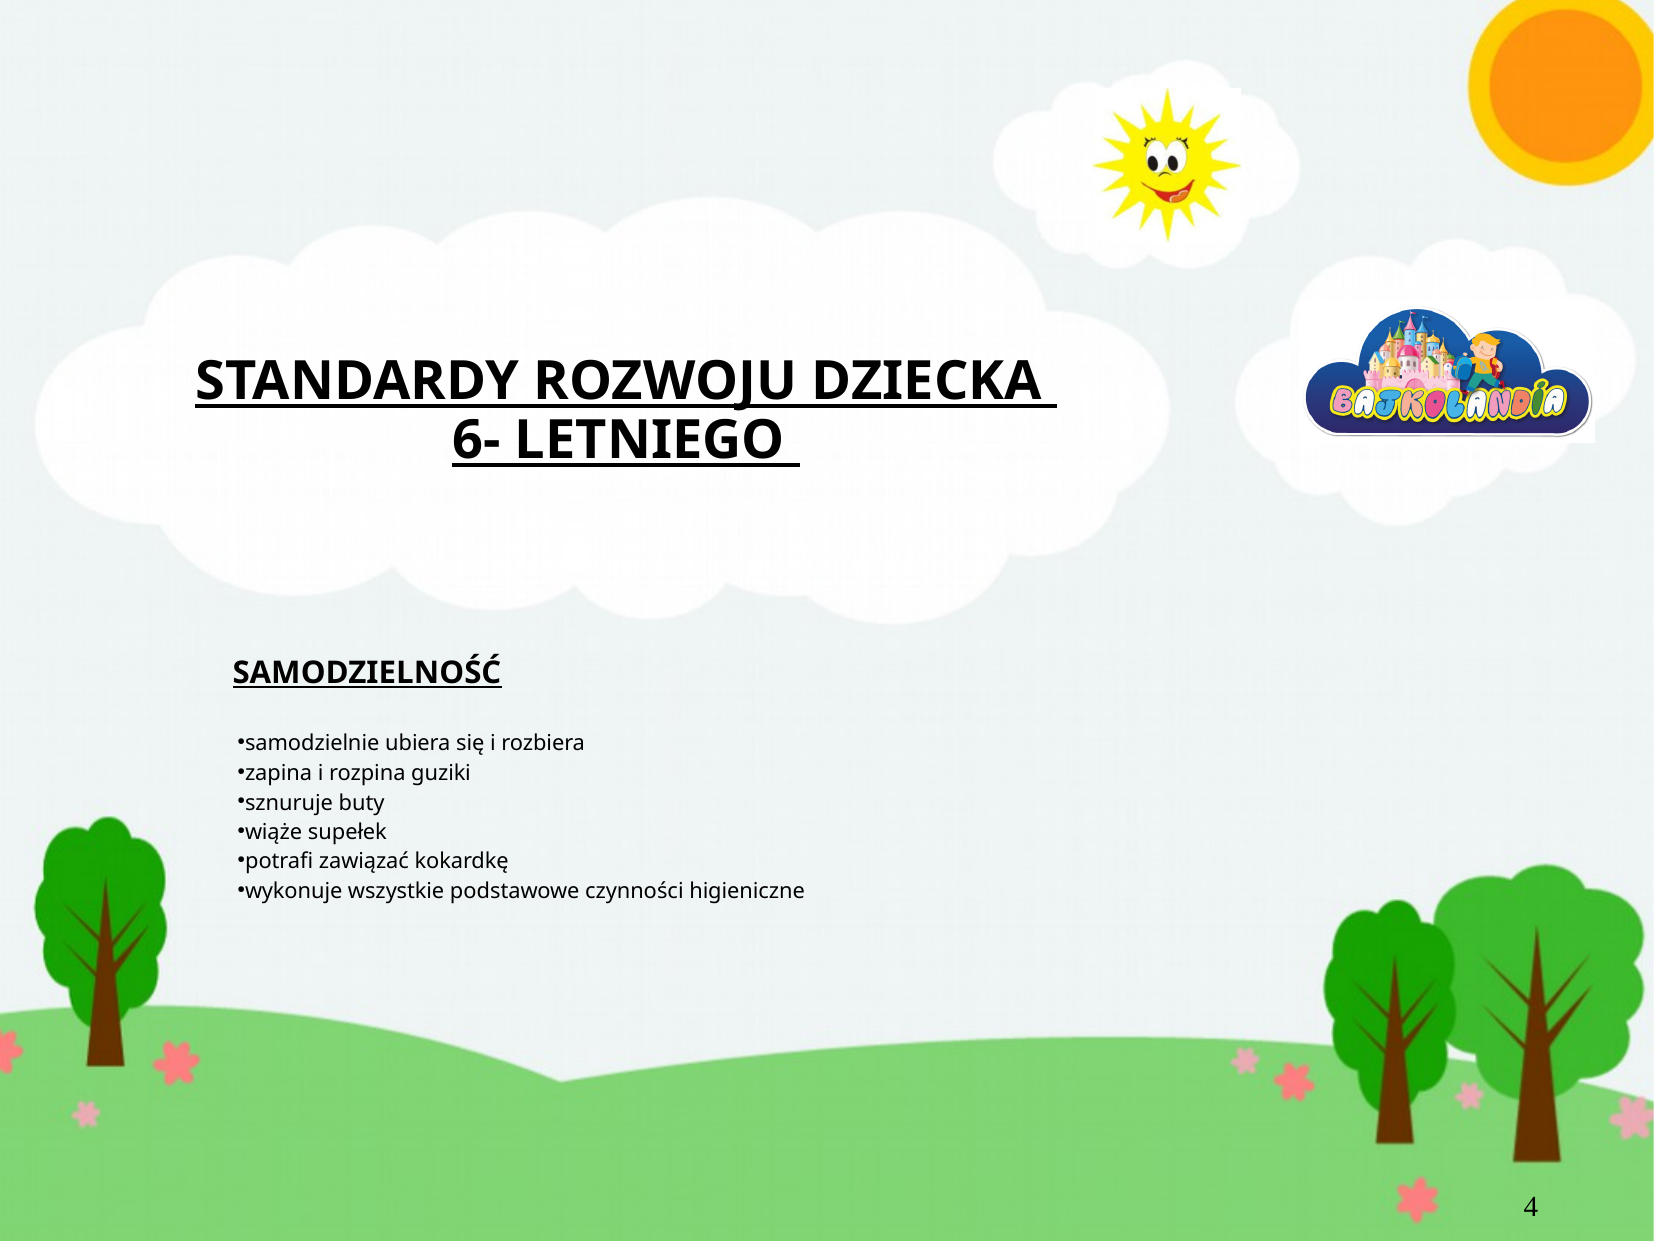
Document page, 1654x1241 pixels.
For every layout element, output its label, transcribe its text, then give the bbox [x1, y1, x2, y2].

text_box SAMODZIELNOŚĆ [232, 910, 1418, 1033]
text_box SAMODZIELNOŚĆ [232, 649, 1418, 720]
picture [1092, 88, 1241, 243]
text_box samodzielnie ubiera się i rozbiera zapina i rozpina guziki sznuruje buty wiąże supełek potrafi zawiązać kokardkę wykonuje wszystkie podstawowe czynności higieniczne [222, 720, 1587, 910]
picture [1299, 300, 1595, 443]
text_box [1523, 1187, 1630, 1235]
title STANDARDY ROZWOJU DZIECKA 6- LETNIEGO [0, 297, 1359, 591]
